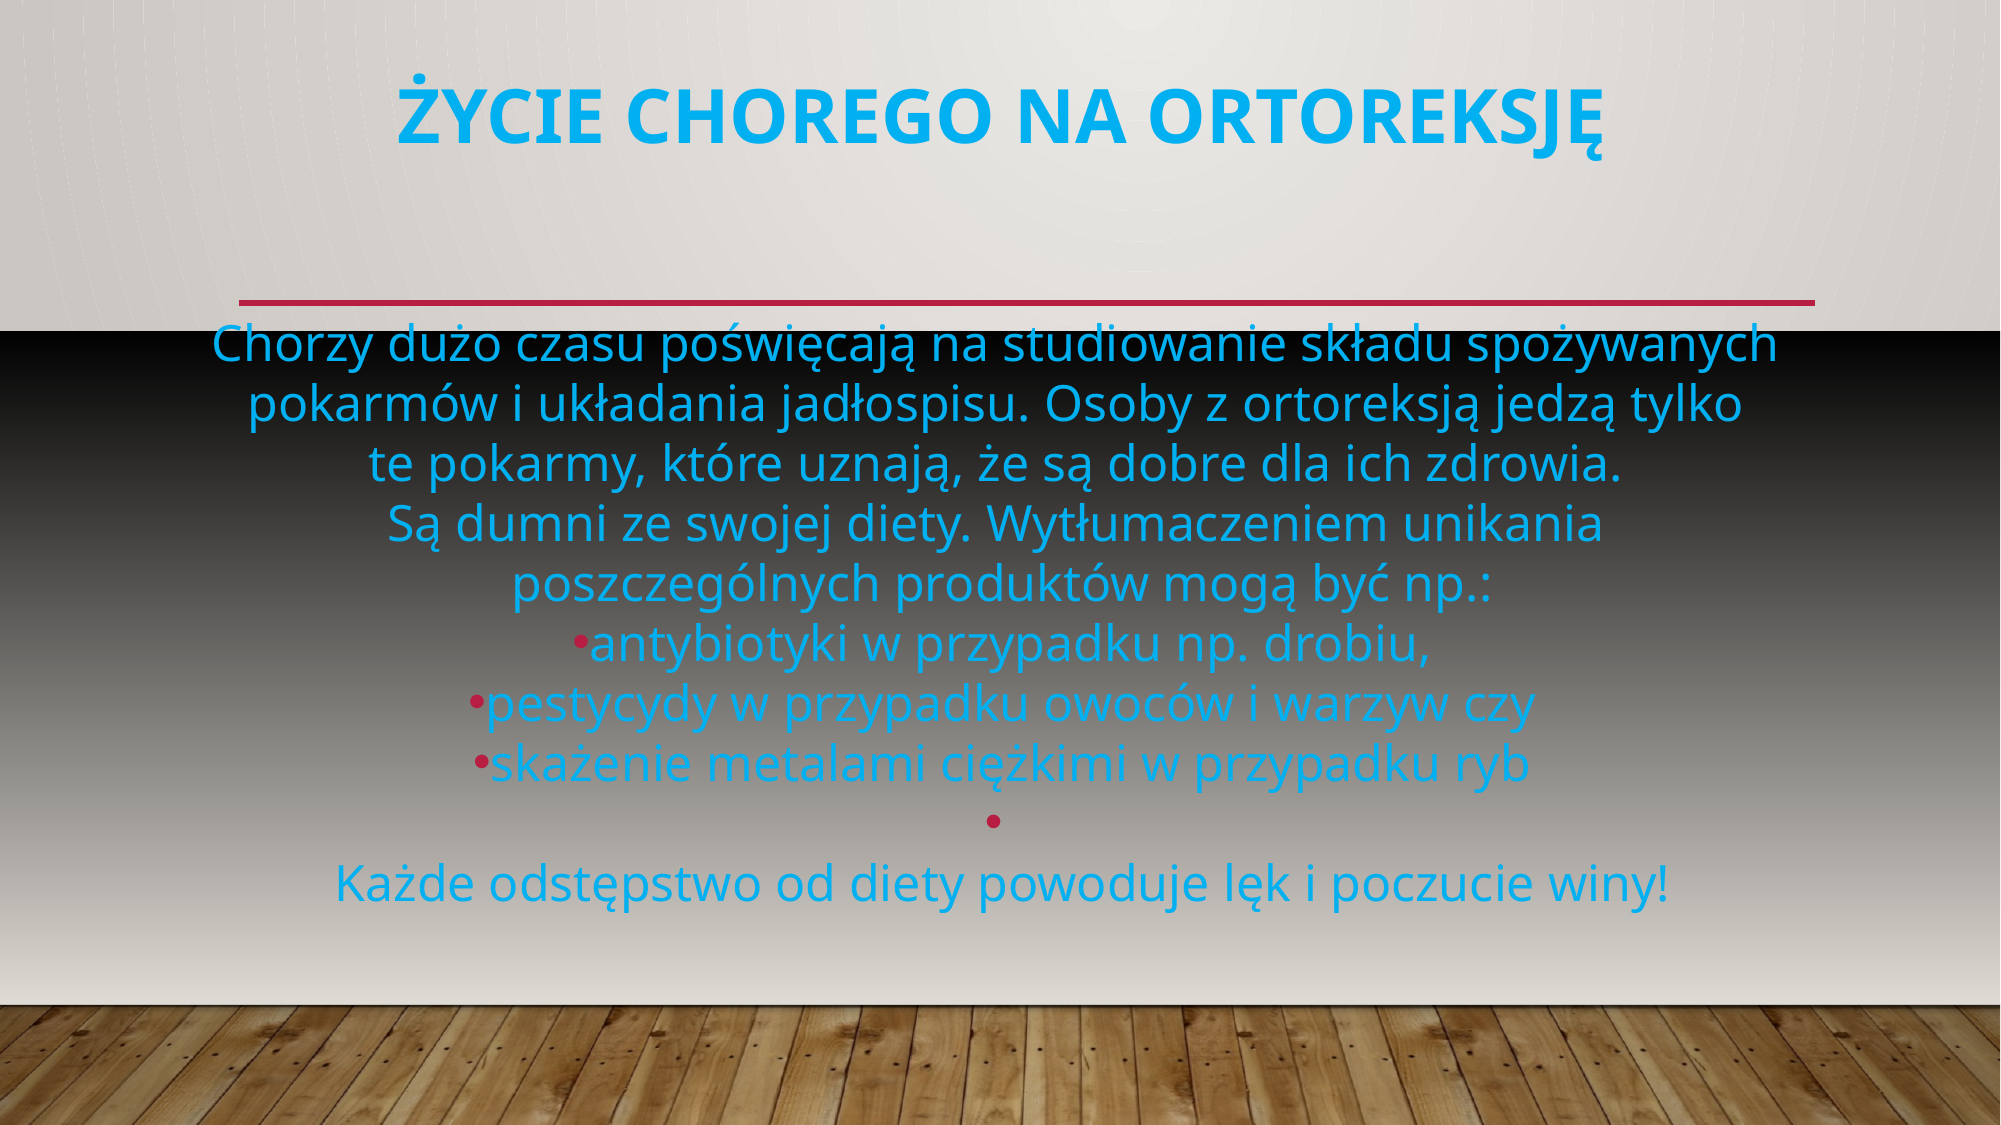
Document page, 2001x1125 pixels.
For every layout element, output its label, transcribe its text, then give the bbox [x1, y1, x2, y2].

list Chorzy dużo czasu poświęcają na studiowanie składu spożywanych pokarmów i układania jadłospisu. Osoby z ortoreksją jedzą tylko te pokarmy, które uznają, że są dobre dla ich zdrowia. Są dumni ze swojej diety. Wytłumaczeniem unikania poszczególnych produktów mogą być np.: antybiotyki w przypadku np. drobiu, pestycydy w przypadku owoców i warzyw czy skażenie metalami ciężkimi w przypadku ryb Każde odstępstwo od diety powoduje lęk i poczucie winy! [57, 304, 1948, 1011]
title Życie chorego na ortoreksję [214, 70, 1791, 243]
